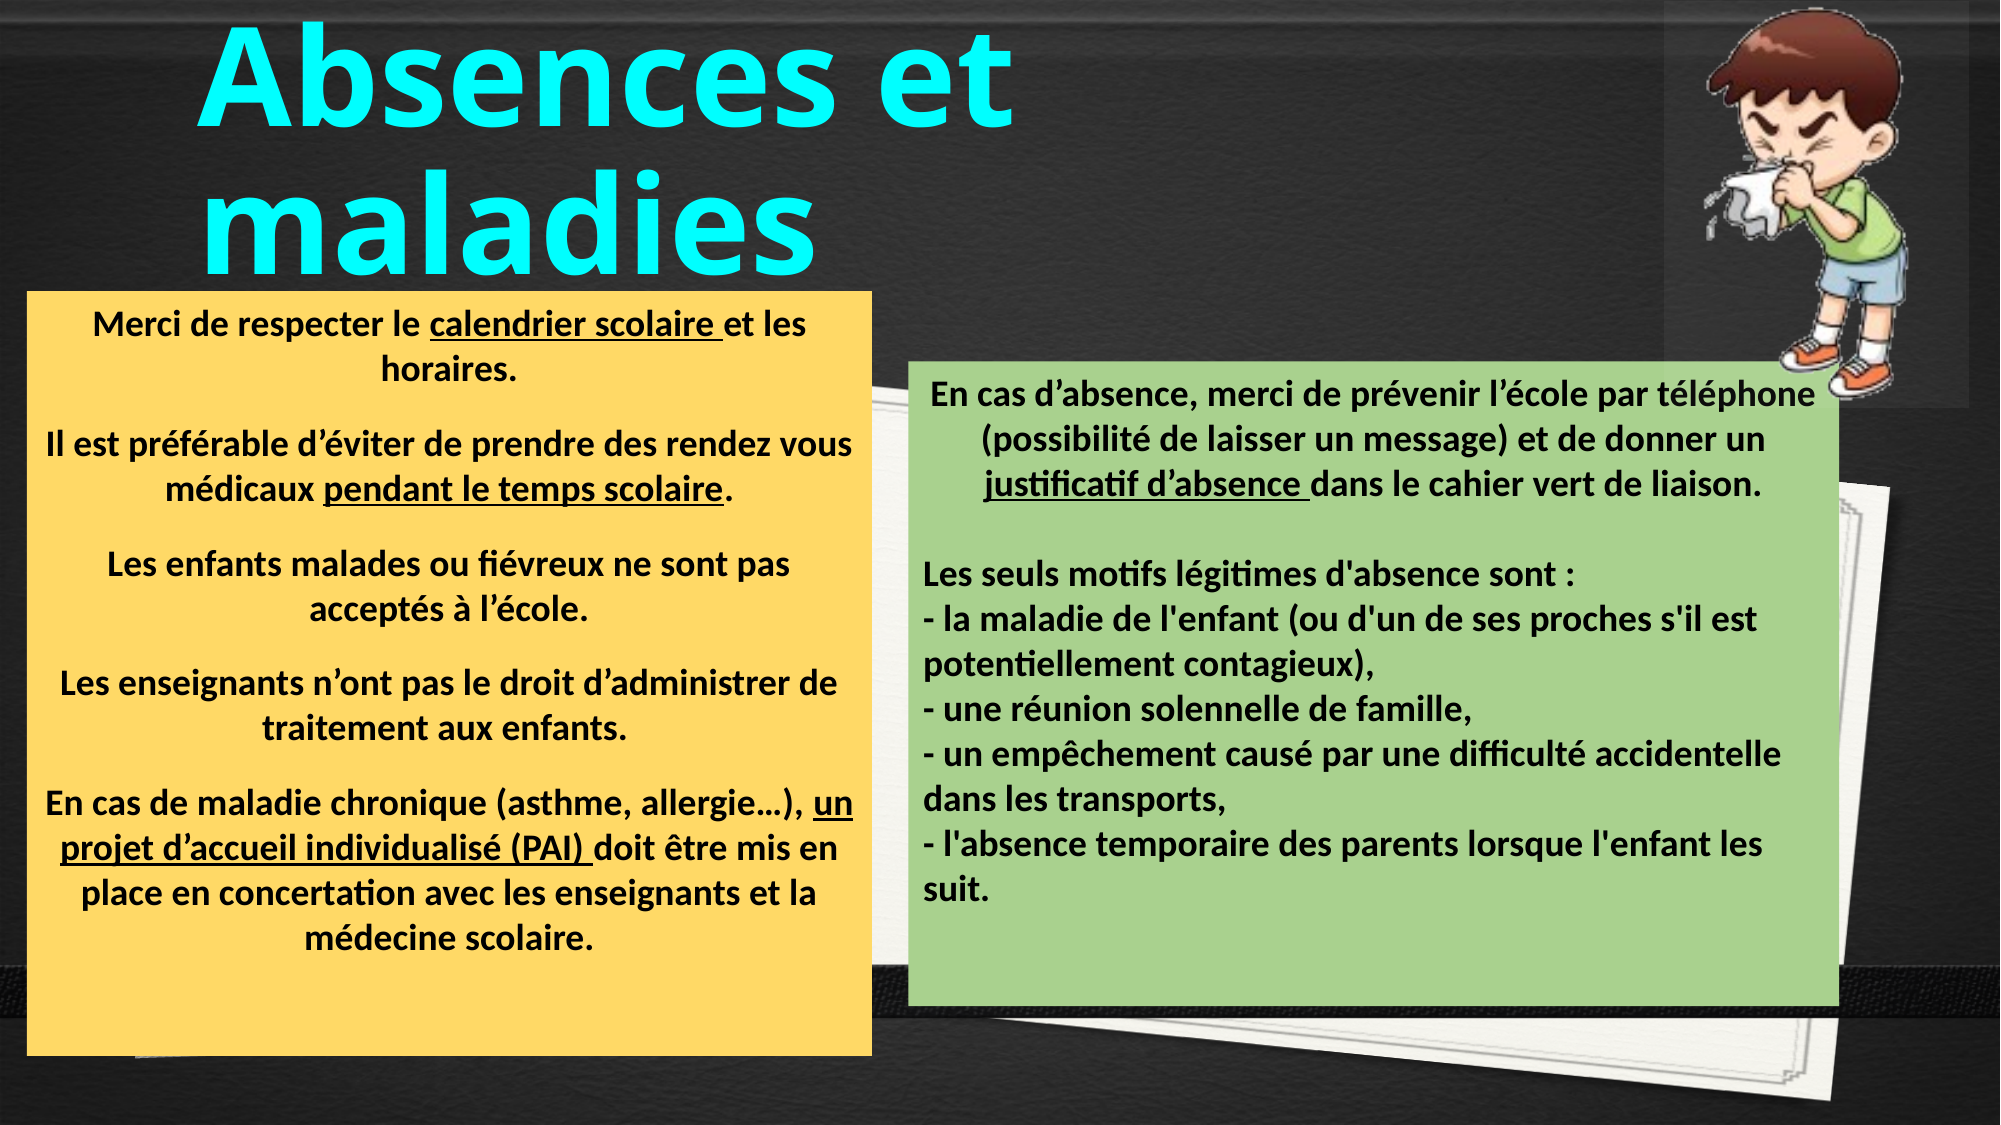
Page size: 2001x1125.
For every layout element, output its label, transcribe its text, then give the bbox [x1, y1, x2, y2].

picture [0, 0, 2000, 1125]
text_box Merci de respecter le calendrier scolaire et les horaires. Il est préférable d’éviter de prendre des rendez vous médicaux pendant le temps scolaire. Les enfants malades ou fiévreux ne sont pas acceptés à l’école. Les enseignants n’ont pas le droit d’administrer de traitement aux enfants. En cas de maladie chronique (asthme, allergie…), un projet d’accueil individualisé (PAI) doit être mis en place en concertation avec les enseignants et la médecine scolaire. [26, 291, 872, 1056]
text_box En cas d’absence, merci de prévenir l’école par téléphone (possibilité de laisser un message) et de donner un justificatif d’absence dans le cahier vert de liaison. Les seuls motifs légitimes d'absence sont : - la maladie de l'enfant (ou d'un de ses proches s'il est potentiellement contagieux), - une réunion solennelle de famille, - un empêchement causé par une difficulté accidentelle dans les transports, - l'absence temporaire des parents lorsque l'enfant les suit. [908, 361, 1840, 1007]
subtitle Absences et maladies [183, 0, 1684, 272]
